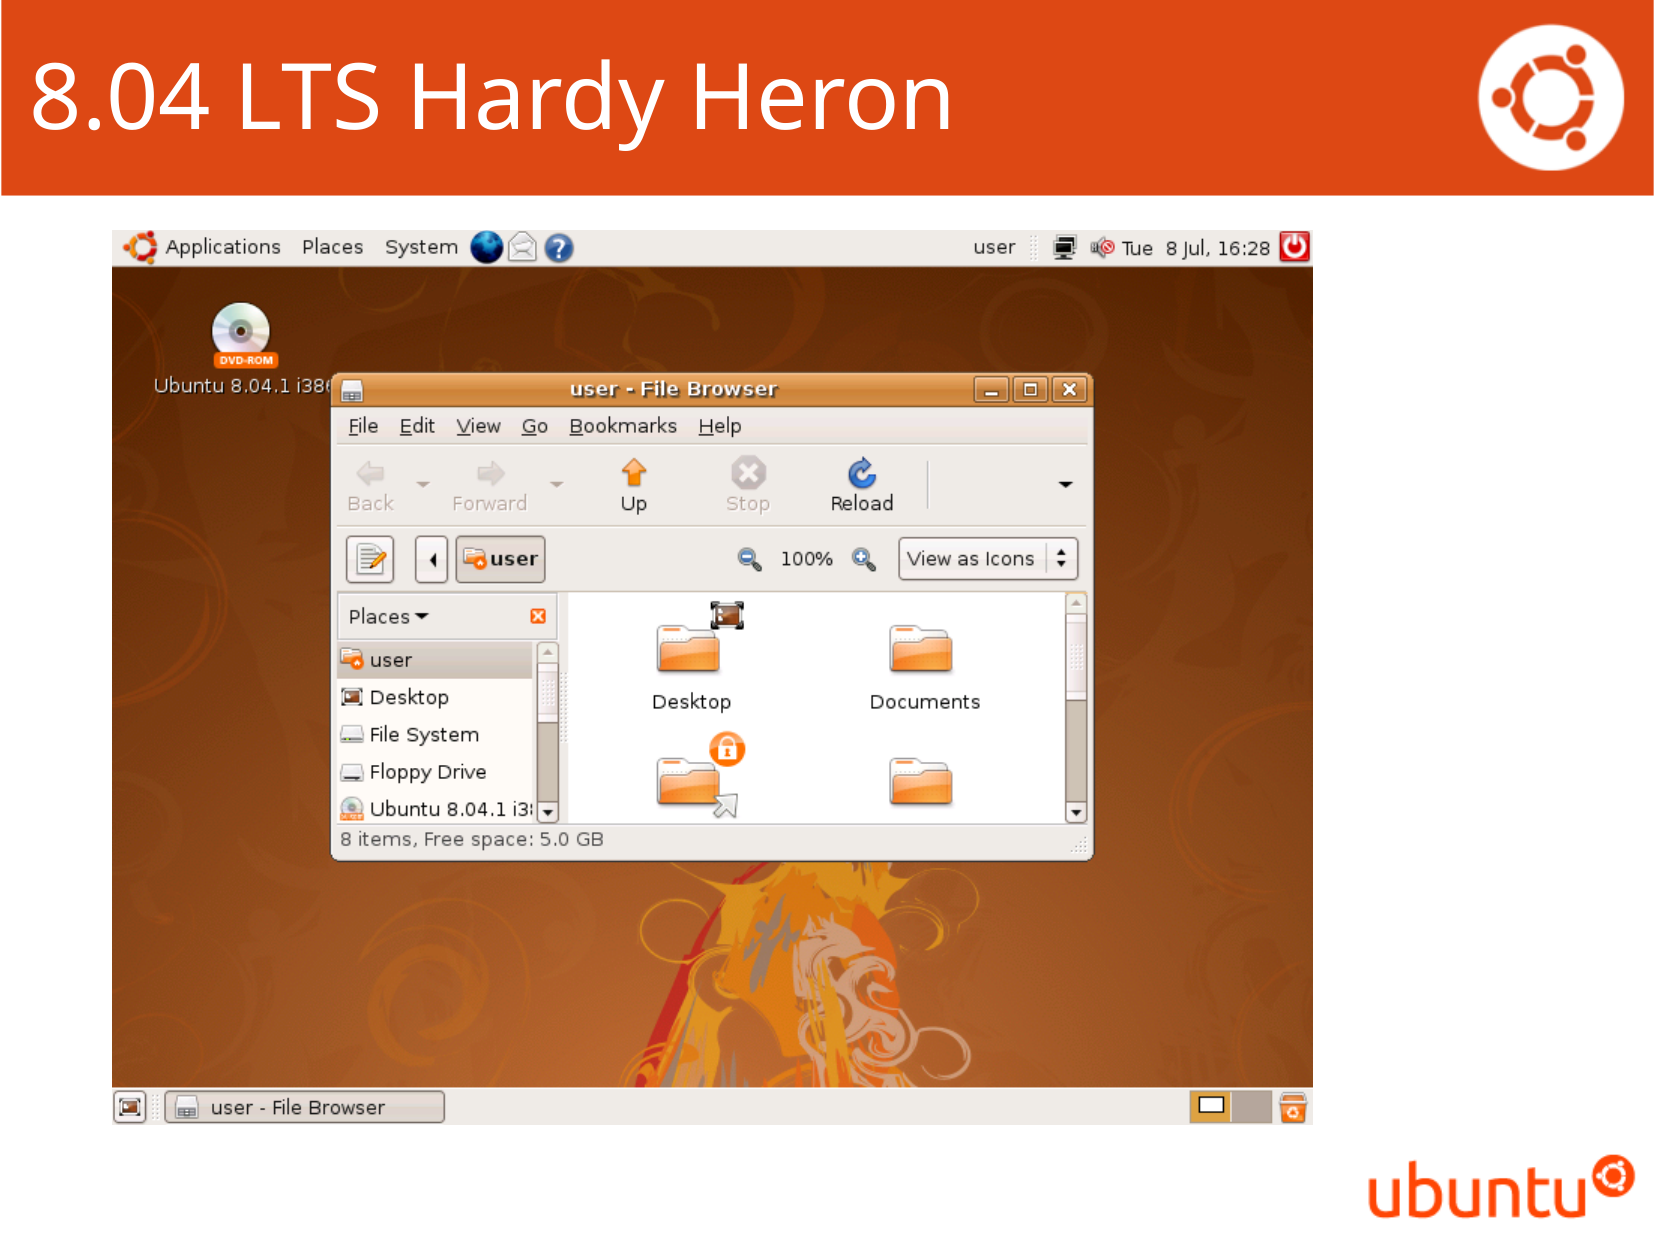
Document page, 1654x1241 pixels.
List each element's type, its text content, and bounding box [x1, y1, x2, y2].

picture [0, 0, 1654, 1241]
title 8.04 LTS Hardy Heron [29, 0, 1459, 198]
